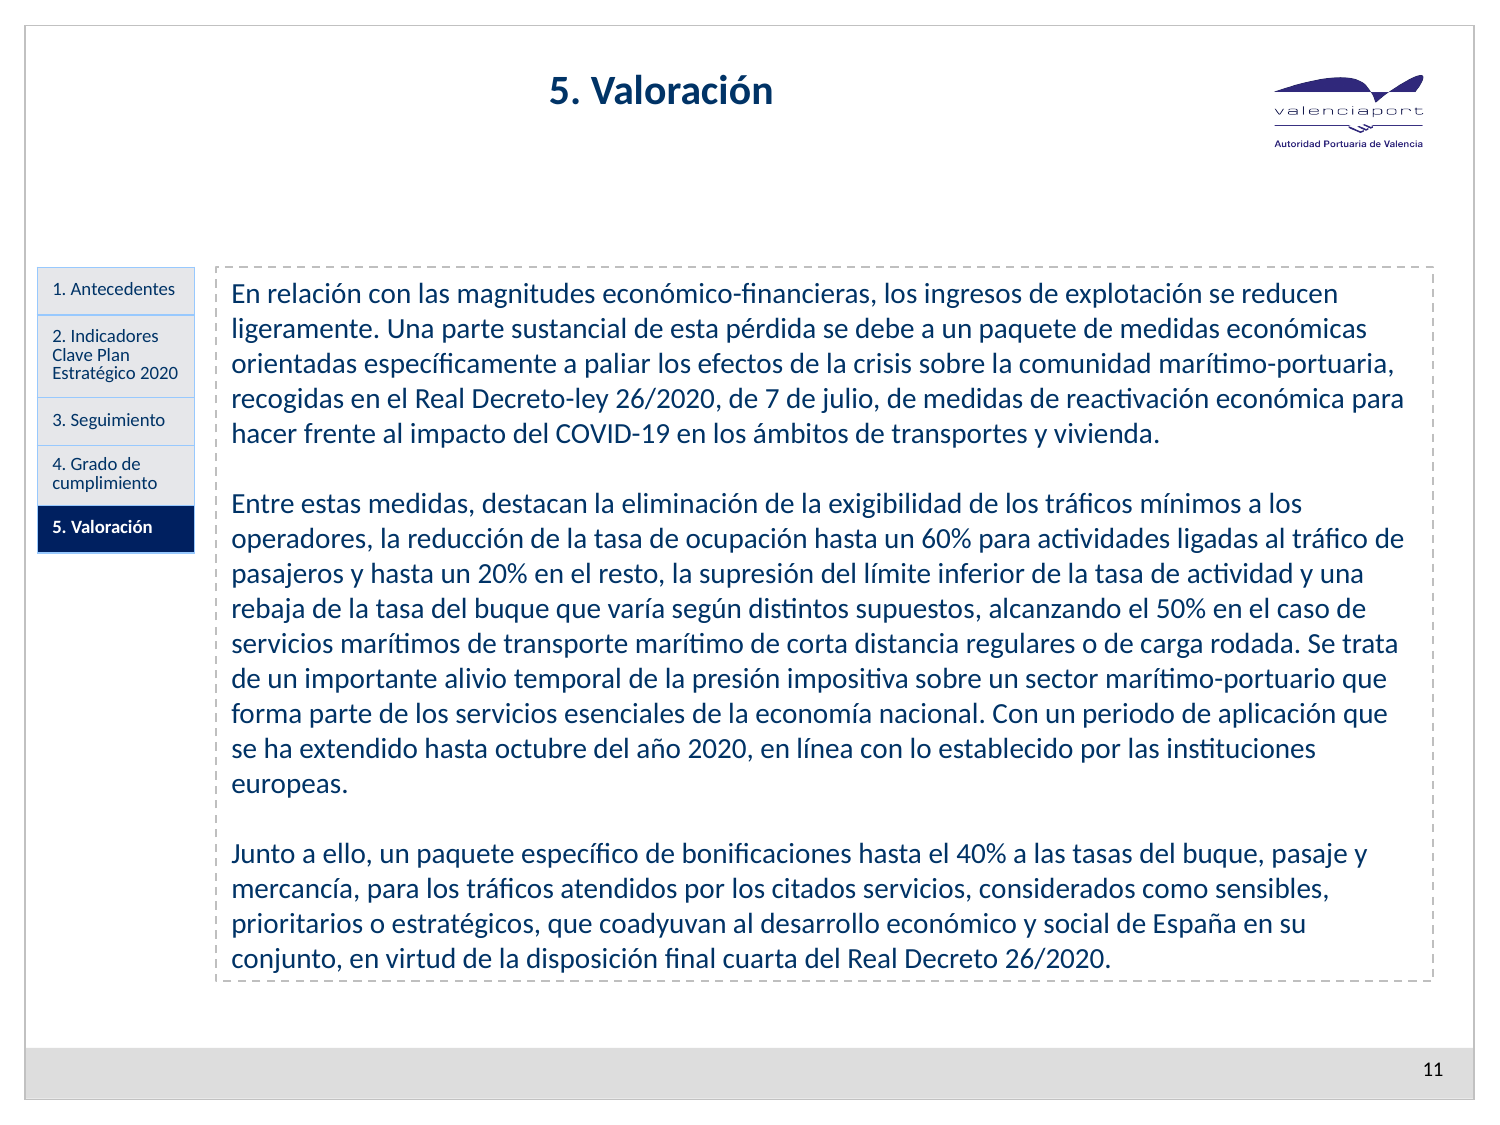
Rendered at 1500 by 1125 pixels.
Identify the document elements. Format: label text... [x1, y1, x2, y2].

table_cell 2. Indicadores Clave Plan Estratégico 2020 [38, 316, 194, 397]
text_box En relación con las magnitudes económico-financieras, los ingresos de explotación se reducen ligeramente. Una parte sustancial de esta pérdida se debe a un paquete de medidas económicas orientadas específicamente a paliar los efectos de la crisis sobre la comunidad marítimo-portuaria, recogidas en el Real Decreto-ley 26/2020, de 7 de julio, de medidas de reactivación económica para hacer frente al impacto del COVID-19 en los ámbitos de transportes y vivienda. Entre estas medidas, destacan la eliminación de la exigibilidad de los tráficos mínimos a los operadores, la reducción de la tasa de ocupación hasta un 60% para actividades ligadas al tráfico de pasajeros y hasta un 20% en el resto, la supresión del límite inferior de la tasa de actividad y una rebaja de la tasa del buque que varía según distintos supuestos, alcanzando el 50% en el caso de servicios marítimos de transporte marítimo de corta distancia regulares o de carga rodada. Se trata de un importante alivio temporal de la presión impositiva sobre un sector marítimo-portuario que forma parte de los servicios esenciales de la economía nacional. Con un periodo de aplicación que se ha extendido hasta octubre del año 2020, en línea con lo establecido por las instituciones europeas. Junto a ello, un paquete específico de bonificaciones hasta el 40% a las tasas del buque, pasaje y mercancía, para los tráficos atendidos por los citados servicios, considerados como sensibles, prioritarios o estratégicos, que coadyuvan al desarrollo económico y social de España en su conjunto, en virtud de la disposición final cuarta del Real Decreto 26/2020. [216, 267, 1433, 982]
slide_number <number> [1395, 1035, 1471, 1108]
table_cell 5. Valoración [38, 506, 194, 552]
table_cell 4. Grado de cumplimiento [38, 446, 194, 505]
picture [1259, 67, 1447, 153]
table_header 1. Antecedentes [38, 268, 194, 314]
title 5. Valoración [41, 42, 1282, 123]
table_cell 3. Seguimiento [38, 398, 194, 445]
